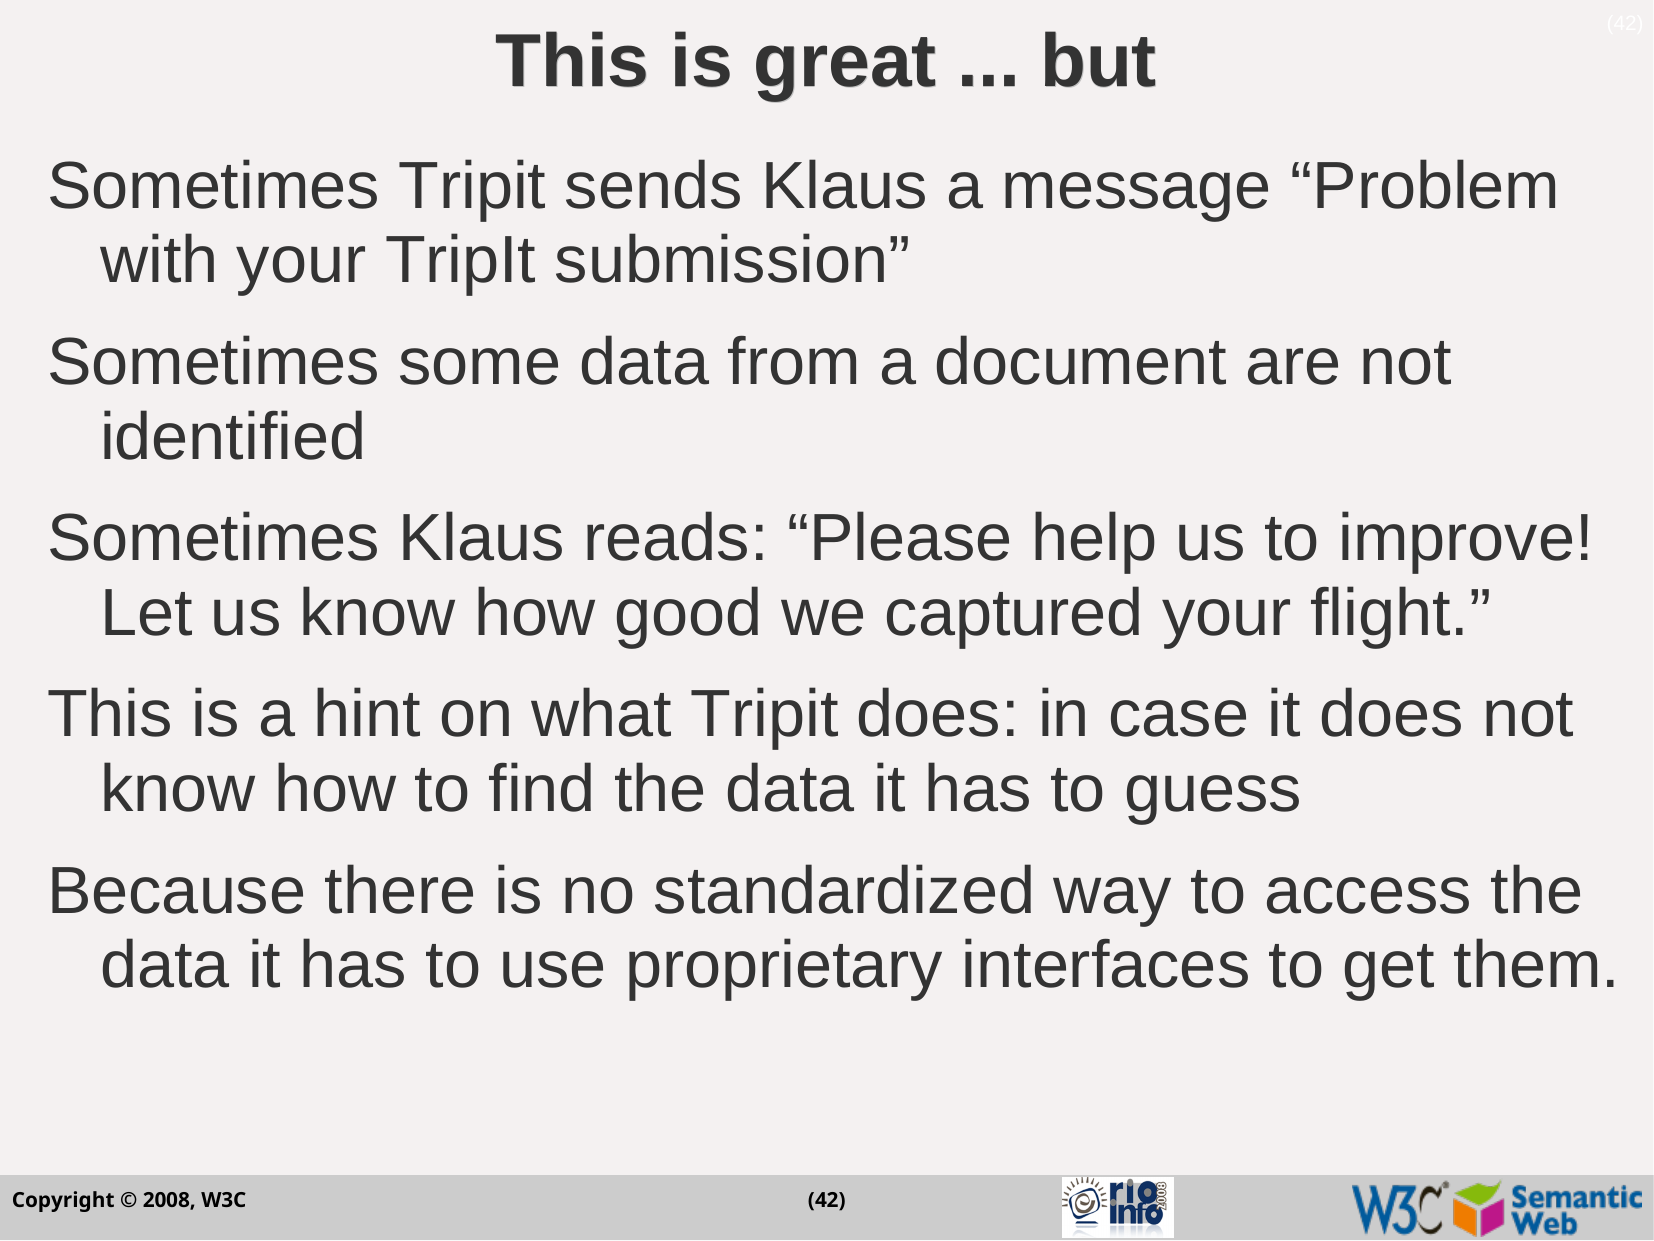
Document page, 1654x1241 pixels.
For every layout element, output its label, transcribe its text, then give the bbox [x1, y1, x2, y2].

picture [1352, 1178, 1642, 1237]
picture [1062, 1177, 1174, 1238]
list Sometimes Tripit sends Klaus a message “Problem with your TripIt submission” Sometimes some data from a document are not identified Sometimes Klaus reads: “Please help us to improve! Let us know how good we captured your flight.” This is a hint on what Tripit does: in case it does not know how to find the data it has to guess Because there is no standardized way to access the data it has to use proprietary interfaces to get them. [29, 147, 1624, 1152]
title This is great ... but [0, 0, 1654, 119]
